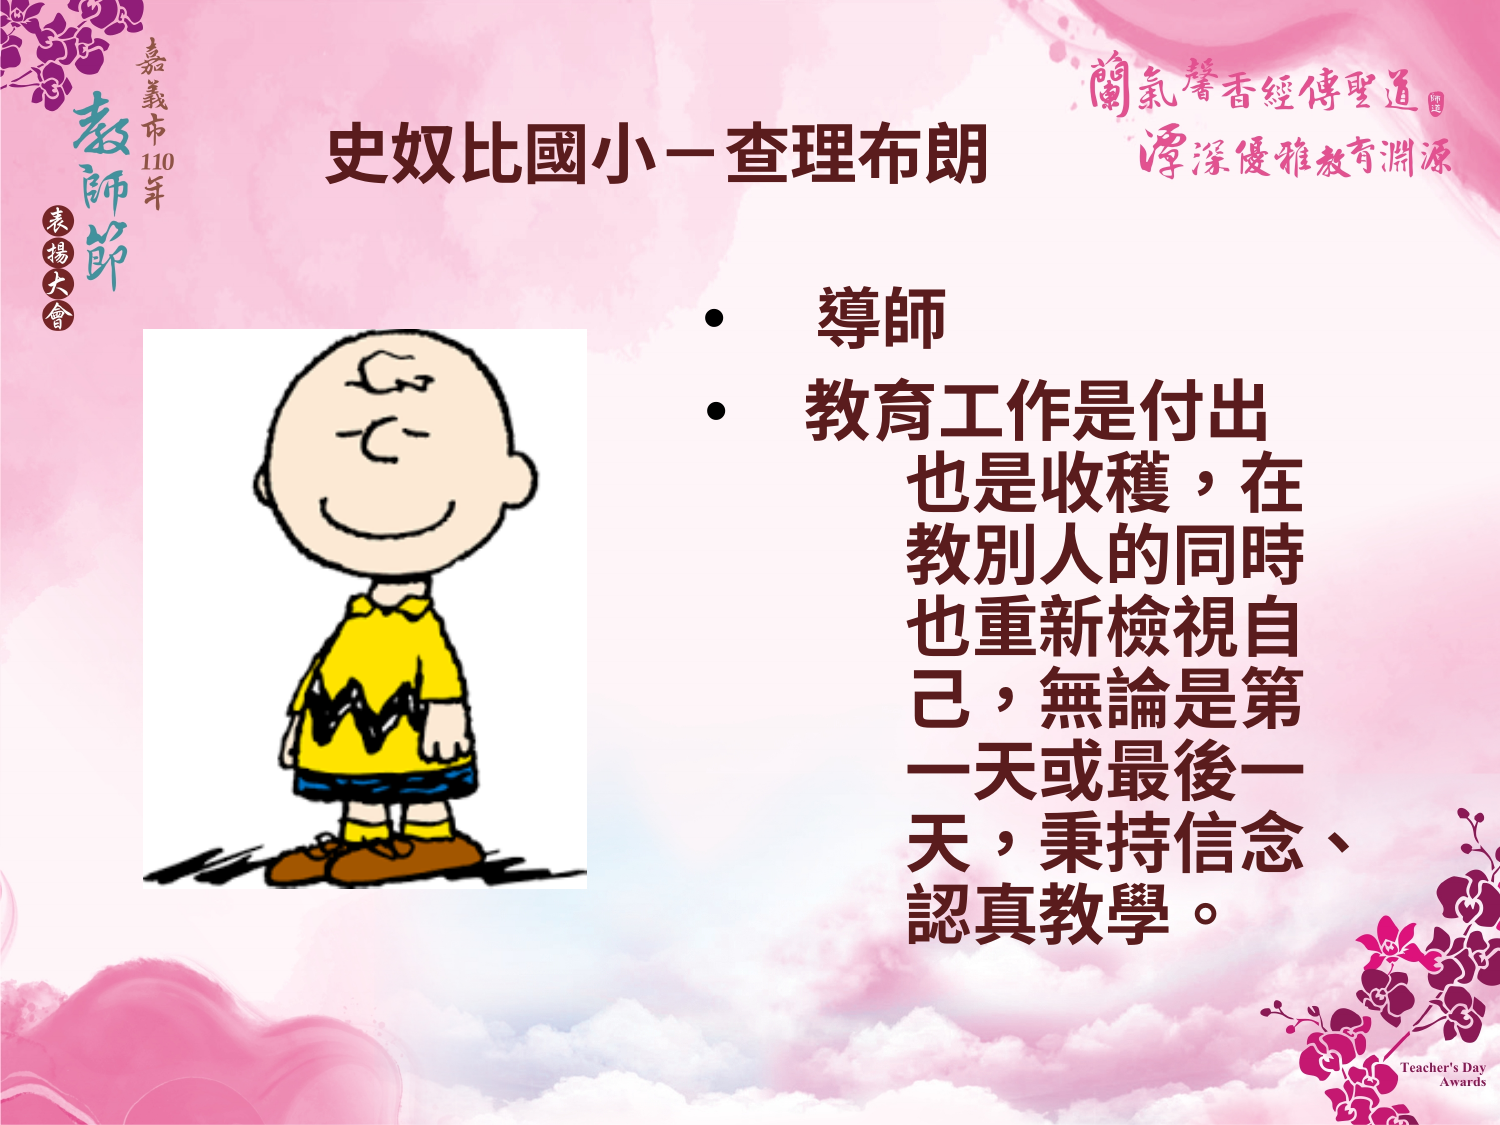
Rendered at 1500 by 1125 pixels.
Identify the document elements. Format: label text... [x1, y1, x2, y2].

text_box 導師 教育工作是付出也是收穫，在教別人的同時也重新檢視自己，無論是第一天或最後一天，秉持信念、認真教學。 [666, 278, 1330, 970]
text_box 史奴比國小－查理布朗 [308, 59, 1169, 256]
picture [143, 329, 587, 889]
